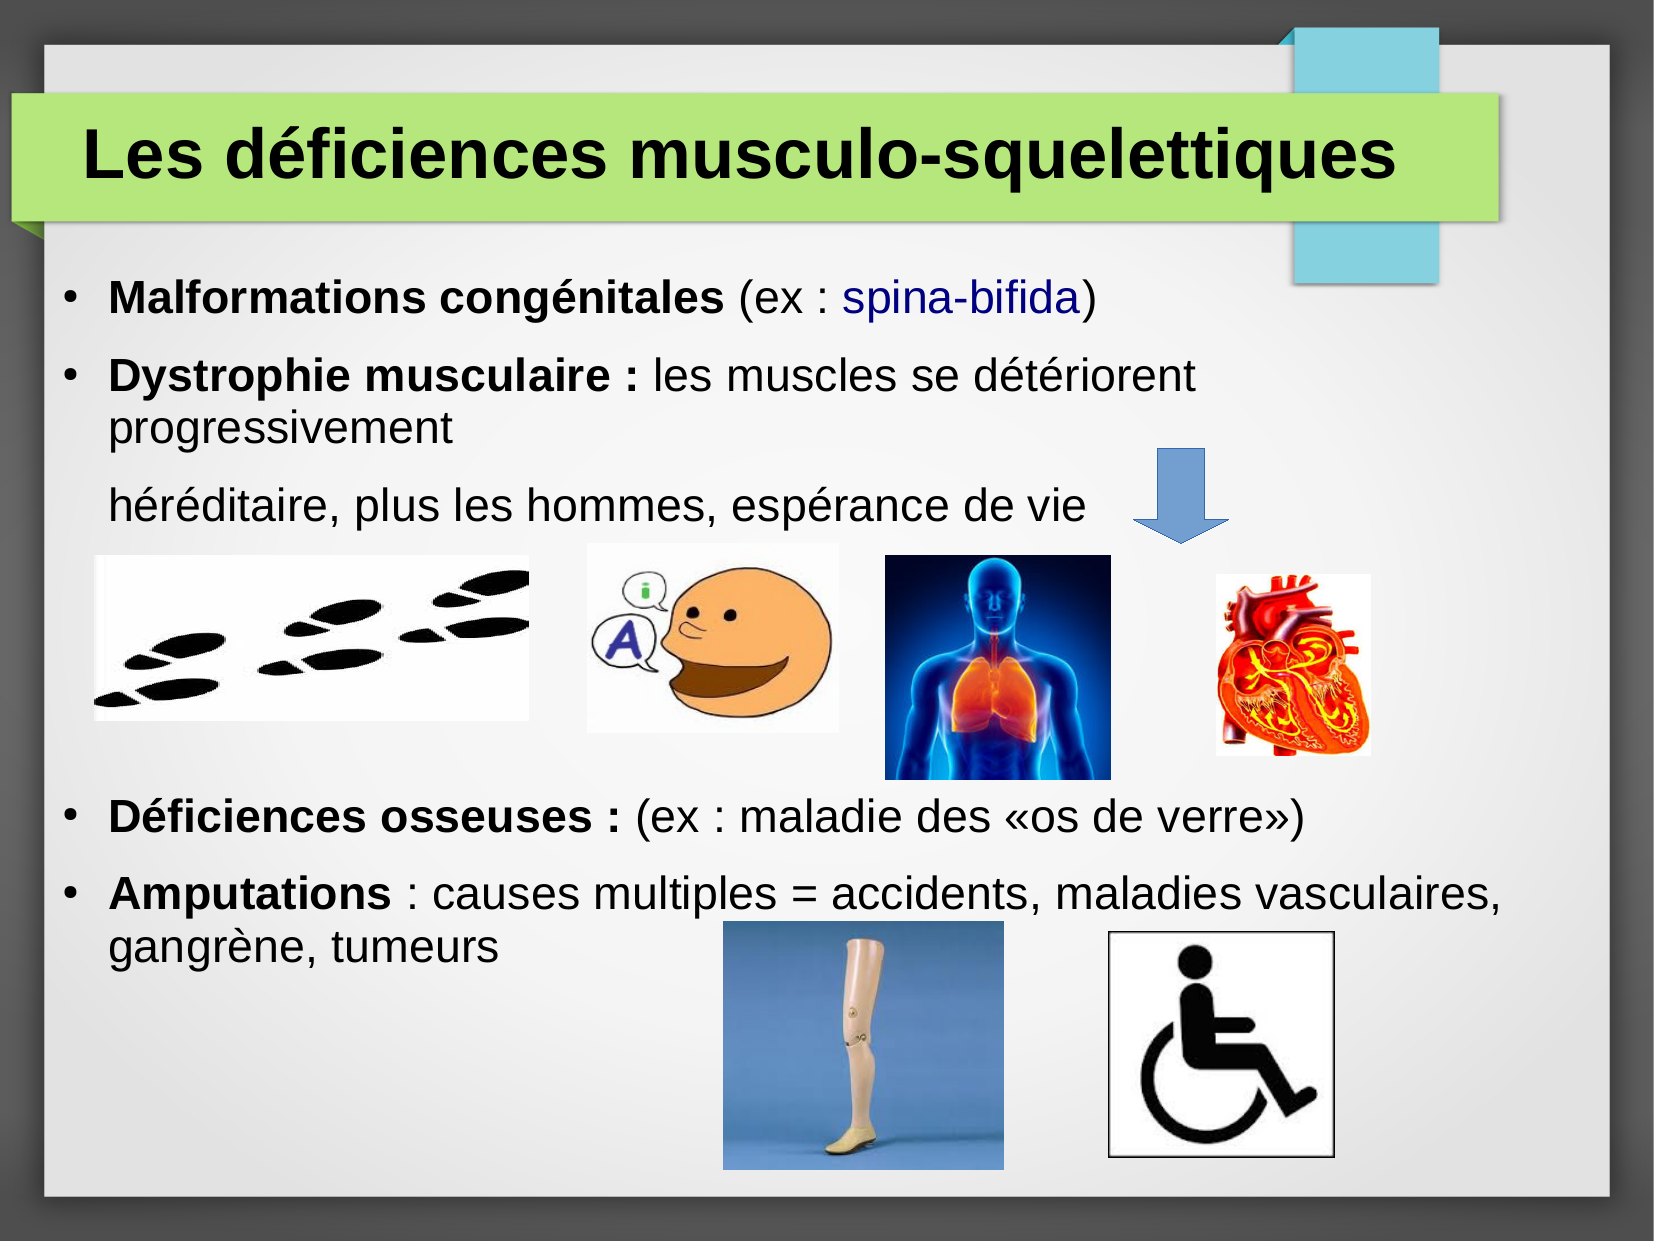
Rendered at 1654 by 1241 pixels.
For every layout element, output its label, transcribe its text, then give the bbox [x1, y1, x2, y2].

picture [0, 0, 1654, 1241]
title Les déficiences musculo-squelettiques [82, 94, 1477, 213]
text_box [1133, 448, 1229, 544]
list Malformations congénitales (ex : spina-bifida) Dystrophie musculaire : les muscles se détériorent progressivement héréditaire, plus les hommes, espérance de vie Déficiences osseuses : (ex : maladie des «os de verre») Amputations : causes multiples = accidents, maladies vasculaires, gangrène, tumeurs [47, 271, 1536, 1134]
